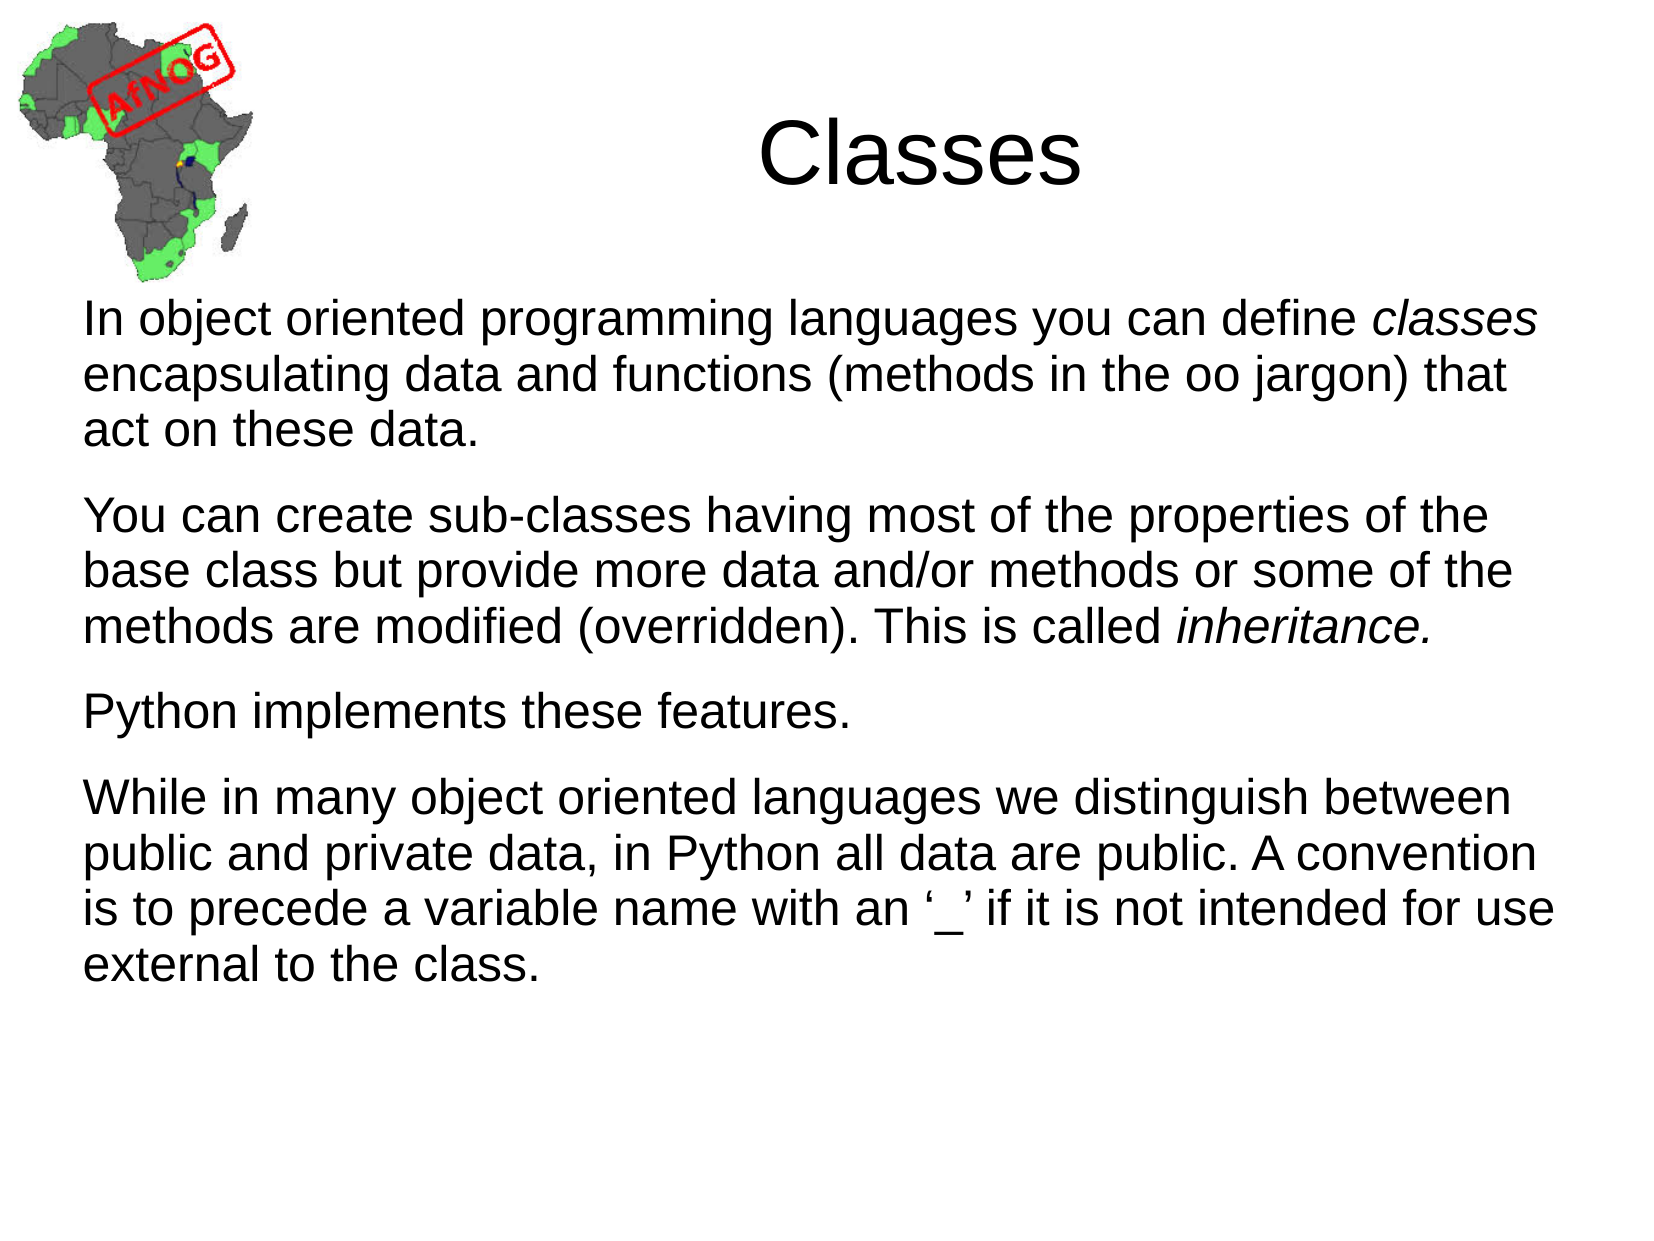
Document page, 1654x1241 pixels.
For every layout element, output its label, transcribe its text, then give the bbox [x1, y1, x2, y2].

title Classes [270, 49, 1571, 257]
list In object oriented programming languages you can define classes encapsulating data and functions (methods in the oo jargon) that act on these data. You can create sub-classes having most of the properties of the base class but provide more data and/or methods or some of the methods are modified (overridden). This is called inheritance. Python implements these features. While in many object oriented languages we distinguish between public and private data, in Python all data are public. A convention is to precede a variable name with an ‘_’ if it is not intended for use external to the class. [82, 290, 1571, 1010]
picture [9, 0, 259, 291]
